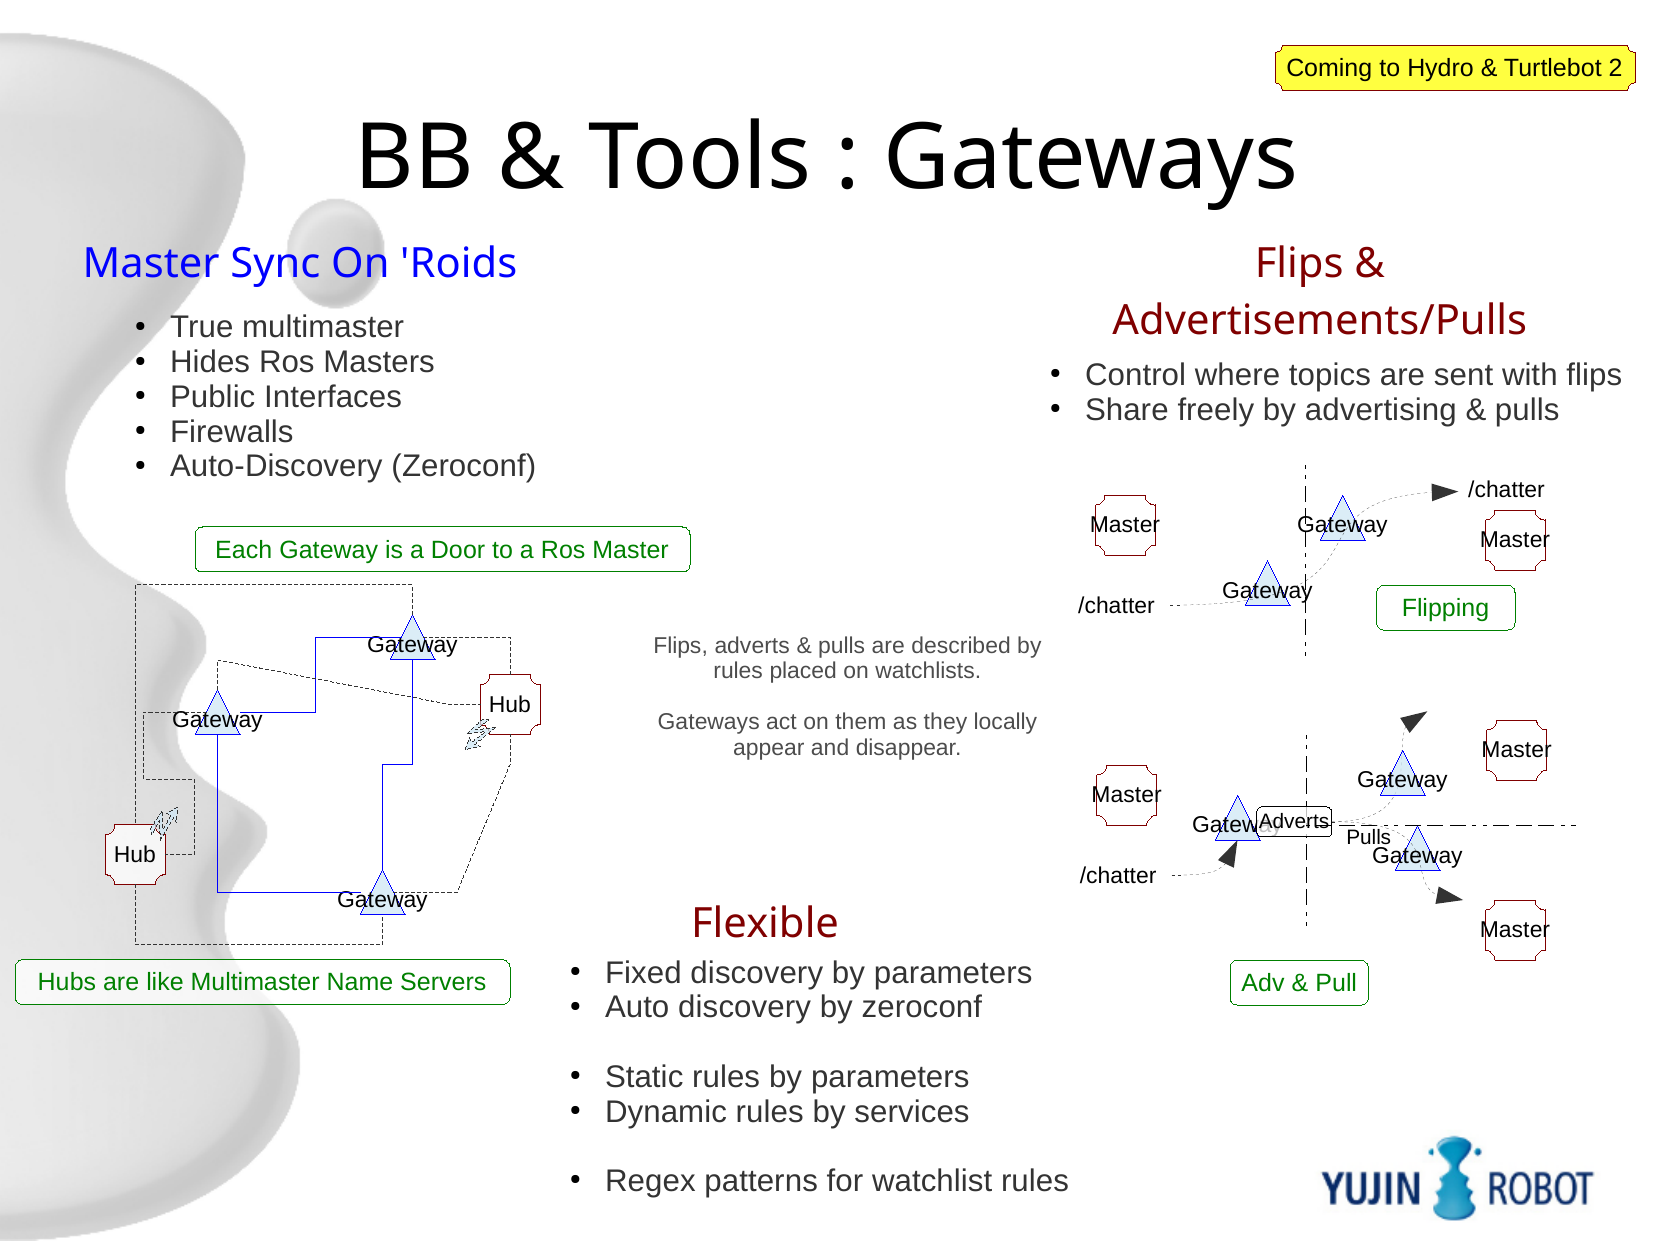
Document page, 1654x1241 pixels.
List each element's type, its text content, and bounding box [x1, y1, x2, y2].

text_box Gateway [1215, 795, 1261, 841]
text_box Coming to Hydro & Turtlebot 2 [1275, 45, 1636, 91]
text_box Each Gateway is a Door to a Ros Master [195, 526, 691, 572]
text_box Hub [480, 674, 541, 735]
text_box Gateway [360, 870, 406, 915]
text_box Master [1486, 720, 1547, 781]
text_box Hub [105, 824, 166, 885]
text_box /chatter [1065, 855, 1172, 896]
text_box Master Sync On 'Roids [30, 225, 571, 421]
text_box Master [1096, 765, 1157, 826]
text_box Hubs are like Multimaster Name Servers [15, 959, 511, 1005]
text_box Adv & Pull [1230, 960, 1369, 1006]
text_box Flexible [495, 885, 1036, 948]
picture [0, 0, 1654, 1241]
text_box Pulls [1331, 818, 1407, 857]
text_box /chatter [1063, 585, 1171, 626]
text_box [150, 807, 178, 841]
text_box [465, 719, 496, 750]
text_box Gateway [1380, 750, 1426, 796]
text_box Gateway [195, 690, 241, 735]
text_box True multimaster Hides Ros Masters Public Interfaces Firewalls Auto-Discovery (Zeroconf) [120, 302, 586, 498]
text_box Master [1485, 900, 1546, 961]
text_box Fixed discovery by parameters Auto discovery by zeroconf Static rules by parameters Dynamic rules by services Regex patterns for watchlist rules [555, 947, 1096, 1241]
text_box Flips & Advertisements/Pulls [1050, 225, 1591, 335]
text_box /chatter [1453, 469, 1561, 511]
text_box Master [1485, 511, 1546, 571]
text_box Control where topics are sent with flips Share freely by advertising & pulls [1035, 349, 1654, 439]
text_box Adverts [1256, 806, 1332, 837]
text_box Gateway [1320, 495, 1366, 541]
text_box Gateway [390, 615, 436, 660]
text_box Gateway [1395, 826, 1441, 871]
text_box Master [1095, 495, 1156, 556]
text_box Flipping [1376, 585, 1516, 631]
text_box Gateway [1245, 560, 1291, 606]
title BB & Tools : Gateways [82, 49, 1571, 257]
text_box Flips, adverts & pulls are described by rules placed on watchlists. Gateways act on them as they locally appear and disappear. [630, 625, 1066, 791]
